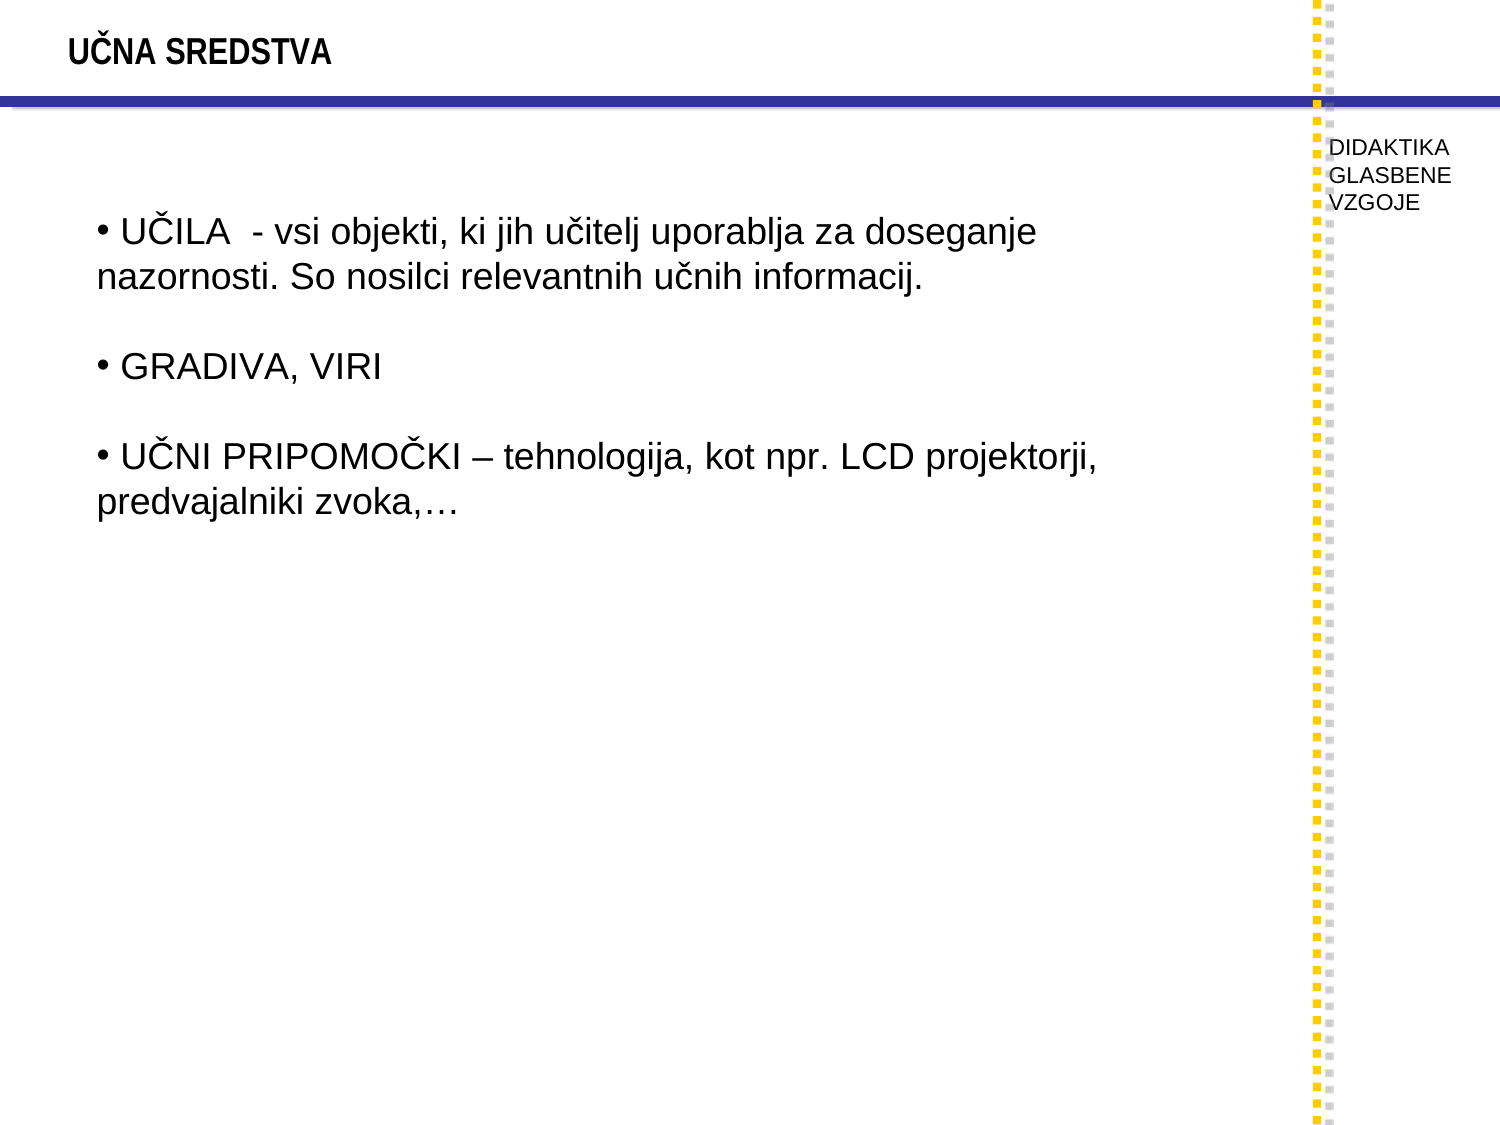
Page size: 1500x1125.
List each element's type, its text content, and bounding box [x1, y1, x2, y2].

text_box UČNA SREDSTVA [53, 18, 833, 80]
text_box DIDAKTIKA GLASBENE VZGOJE [1313, 0, 1497, 223]
text_box UČILA - vsi objekti, ki jih učitelj uporablja za doseganje nazornosti. So nosilci relevantnih učnih informacij. GRADIVA, VIRI UČNI PRIPOMOČKI – tehnologija, kot npr. LCD projektorji, predvajalniki zvoka,… [81, 199, 1243, 710]
